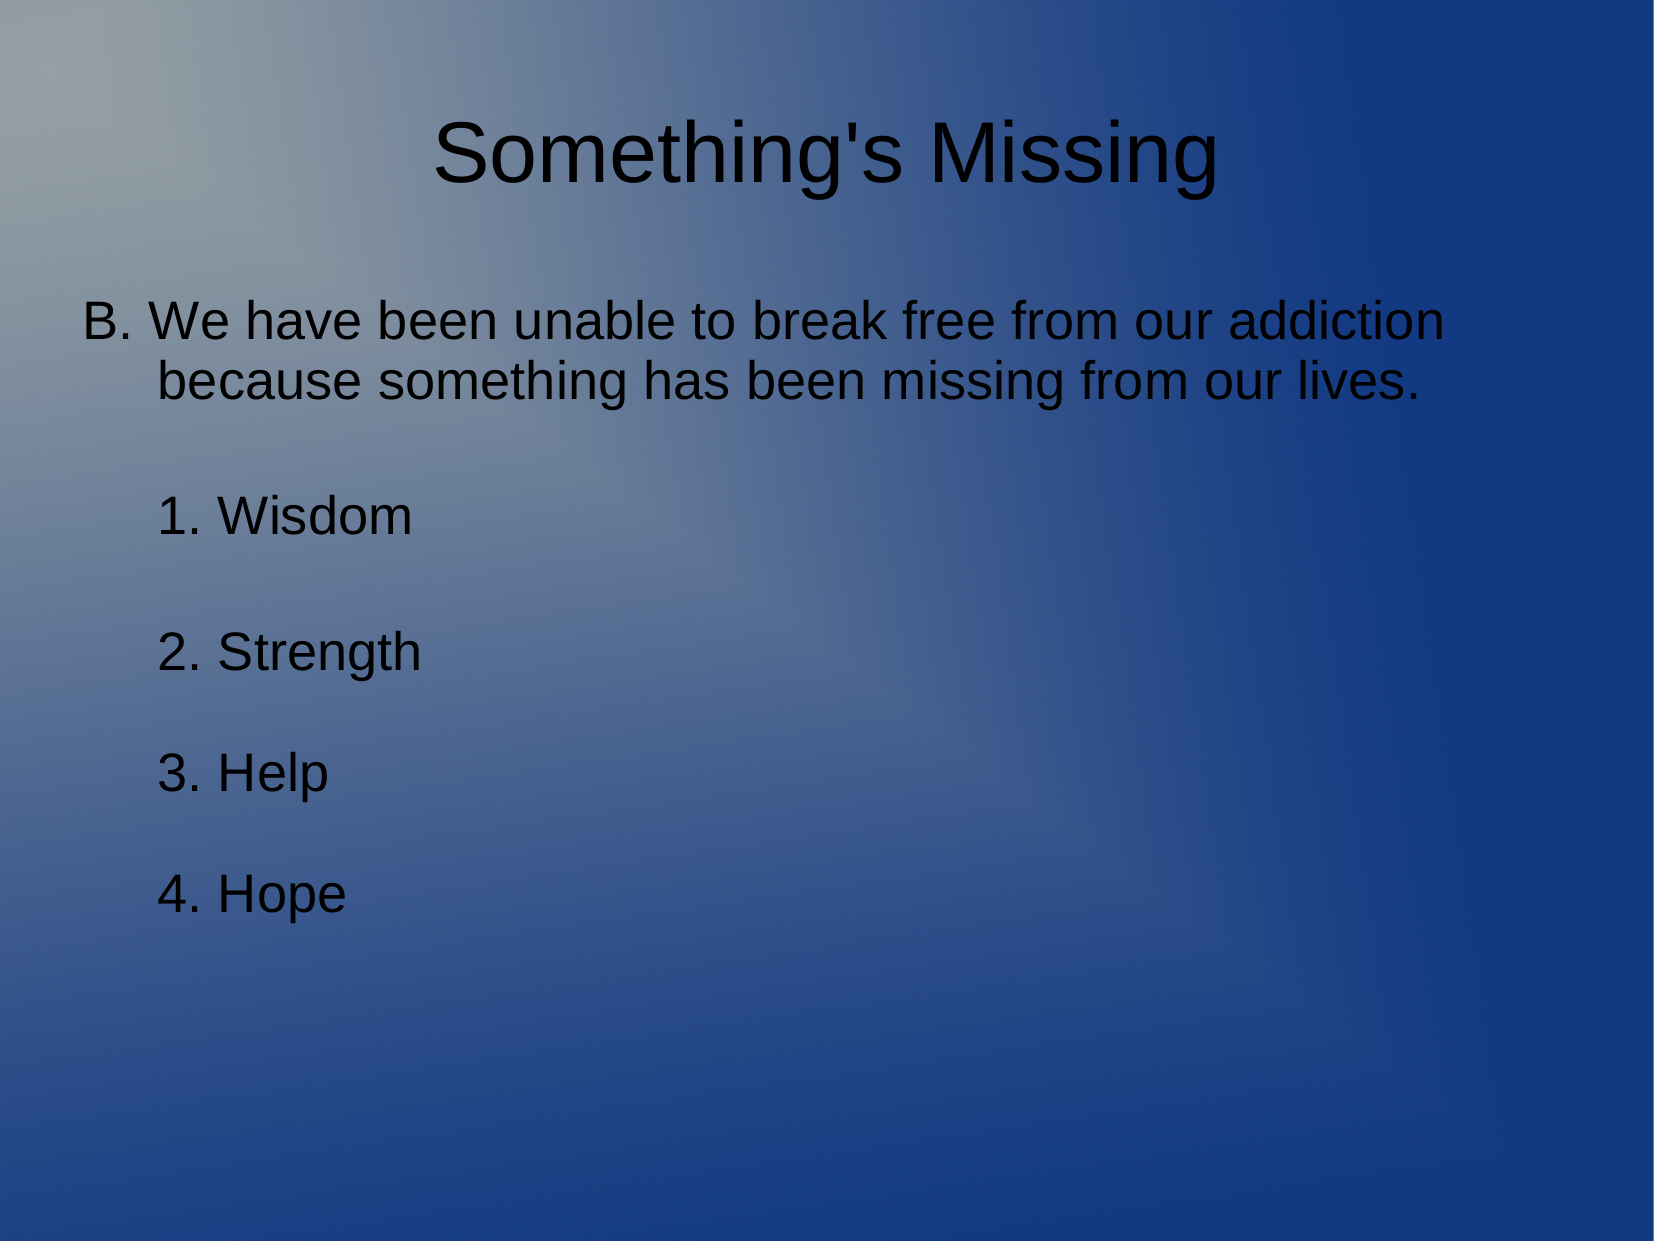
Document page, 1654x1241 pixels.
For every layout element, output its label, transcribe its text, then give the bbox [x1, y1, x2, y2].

picture [0, 0, 1654, 1241]
title Something's Missing [82, 49, 1571, 257]
subtitle B. We have been unable to break free from our addiction because something has been missing from our lives. 1. Wisdom 2. Strength 3. Help 4. Hope [82, 290, 1571, 1109]
